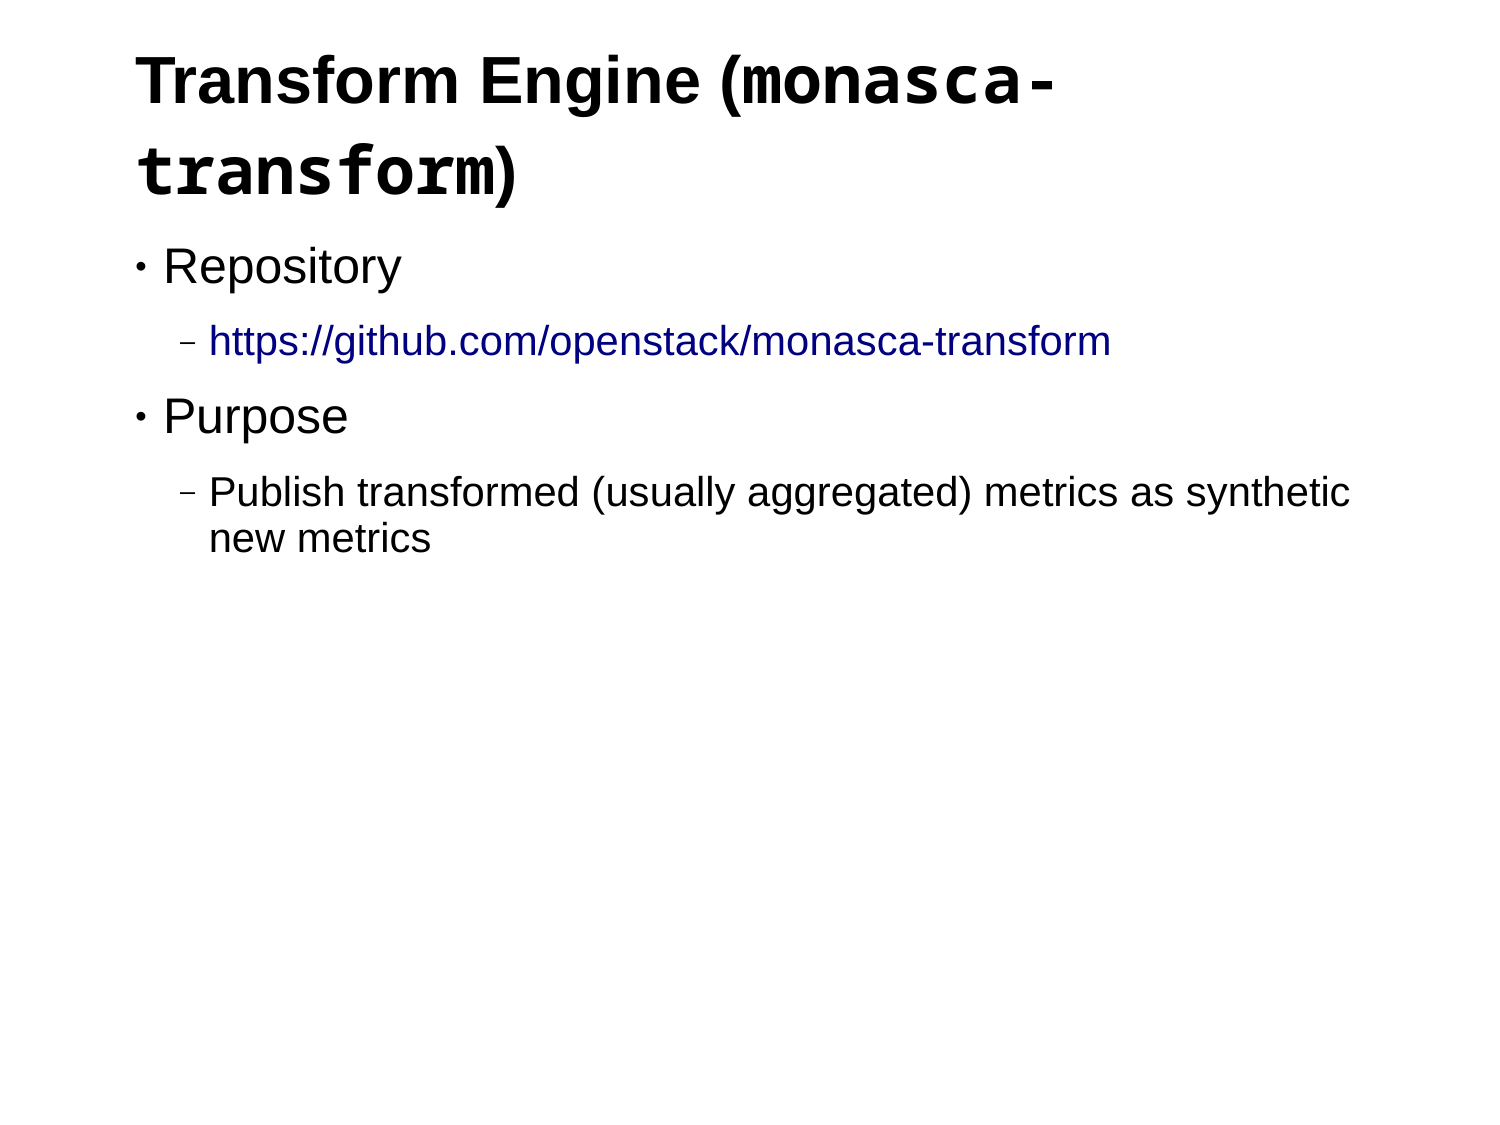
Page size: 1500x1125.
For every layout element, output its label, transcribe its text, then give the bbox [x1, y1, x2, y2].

list Repository https://github.com/openstack/monasca-transform Purpose Publish transformed (usually aggregated) metrics as synthetic new metrics [135, 238, 1372, 892]
title Transform Engine (monasca-transform) [135, 38, 1372, 207]
